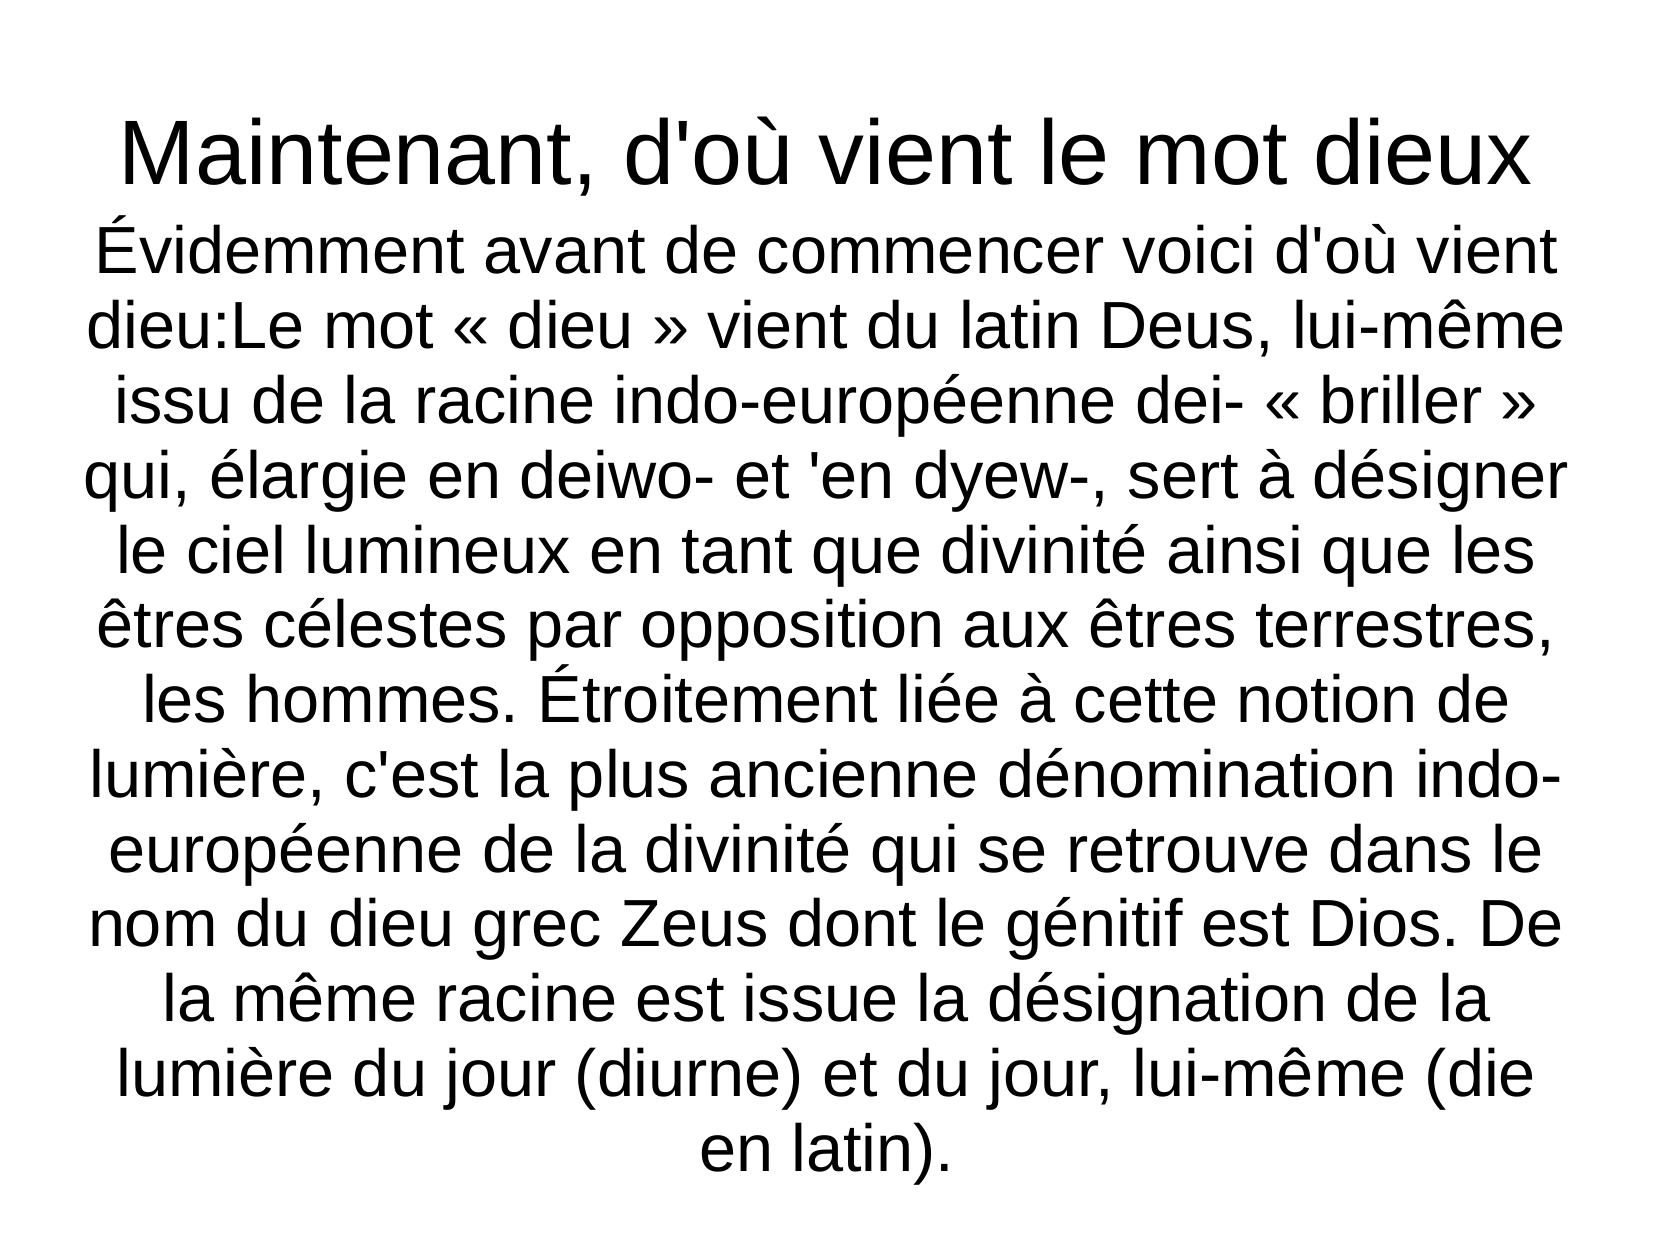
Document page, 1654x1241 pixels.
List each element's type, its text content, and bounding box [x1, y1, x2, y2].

subtitle Évidemment avant de commencer voici d'où vient dieu:Le mot « dieu » vient du latin Deus, lui-même issu de la racine indo-européenne dei- « briller » qui, élargie en deiwo- et 'en dyew-, sert à désigner le ciel lumineux en tant que divinité ainsi que les êtres célestes par opposition aux êtres terrestres, les hommes. Étroitement liée à cette notion de lumière, c'est la plus ancienne dénomination indo-européenne de la divinité qui se retrouve dans le nom du dieu grec Zeus dont le génitif est Dios. De la même racine est issue la désignation de la lumière du jour (diurne) et du jour, lui-même (die en latin). [82, 213, 1571, 1186]
title Maintenant, d'où vient le mot dieux [82, 49, 1571, 213]
